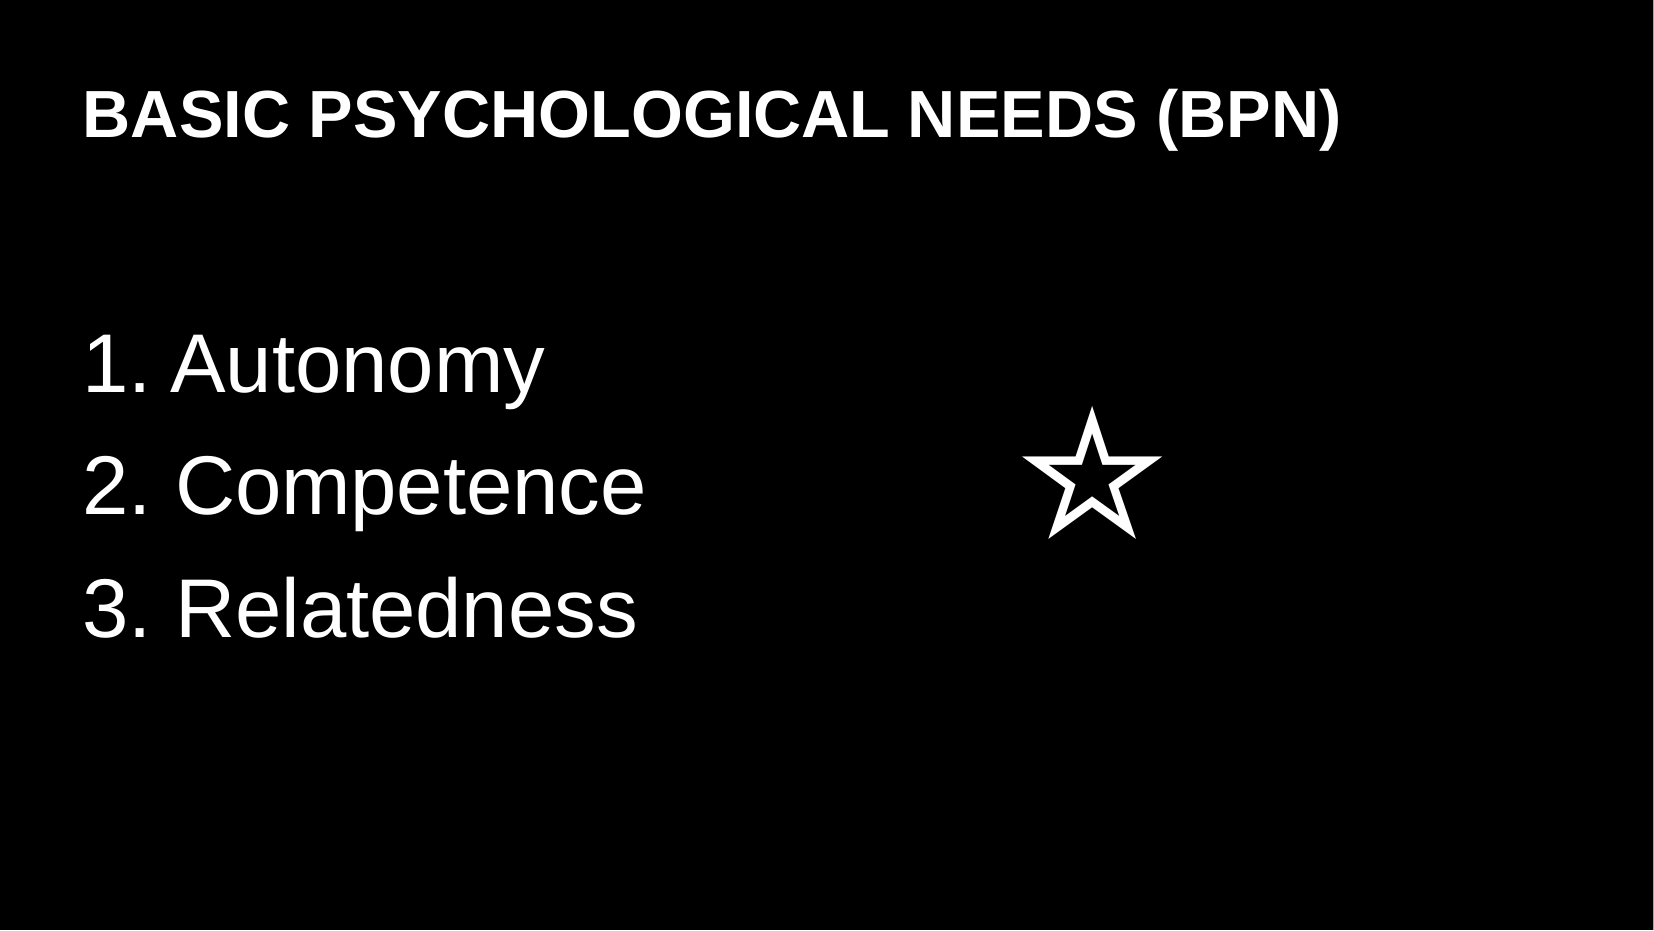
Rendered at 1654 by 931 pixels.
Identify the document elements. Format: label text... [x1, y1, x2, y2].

list ⭐ [915, 324, 1270, 628]
list 1. Autonomy 2. Competence 3. Relatedness [82, 316, 1571, 857]
title BASIC PSYCHOLOGICAL NEEDS (BPN) [82, 37, 1571, 193]
